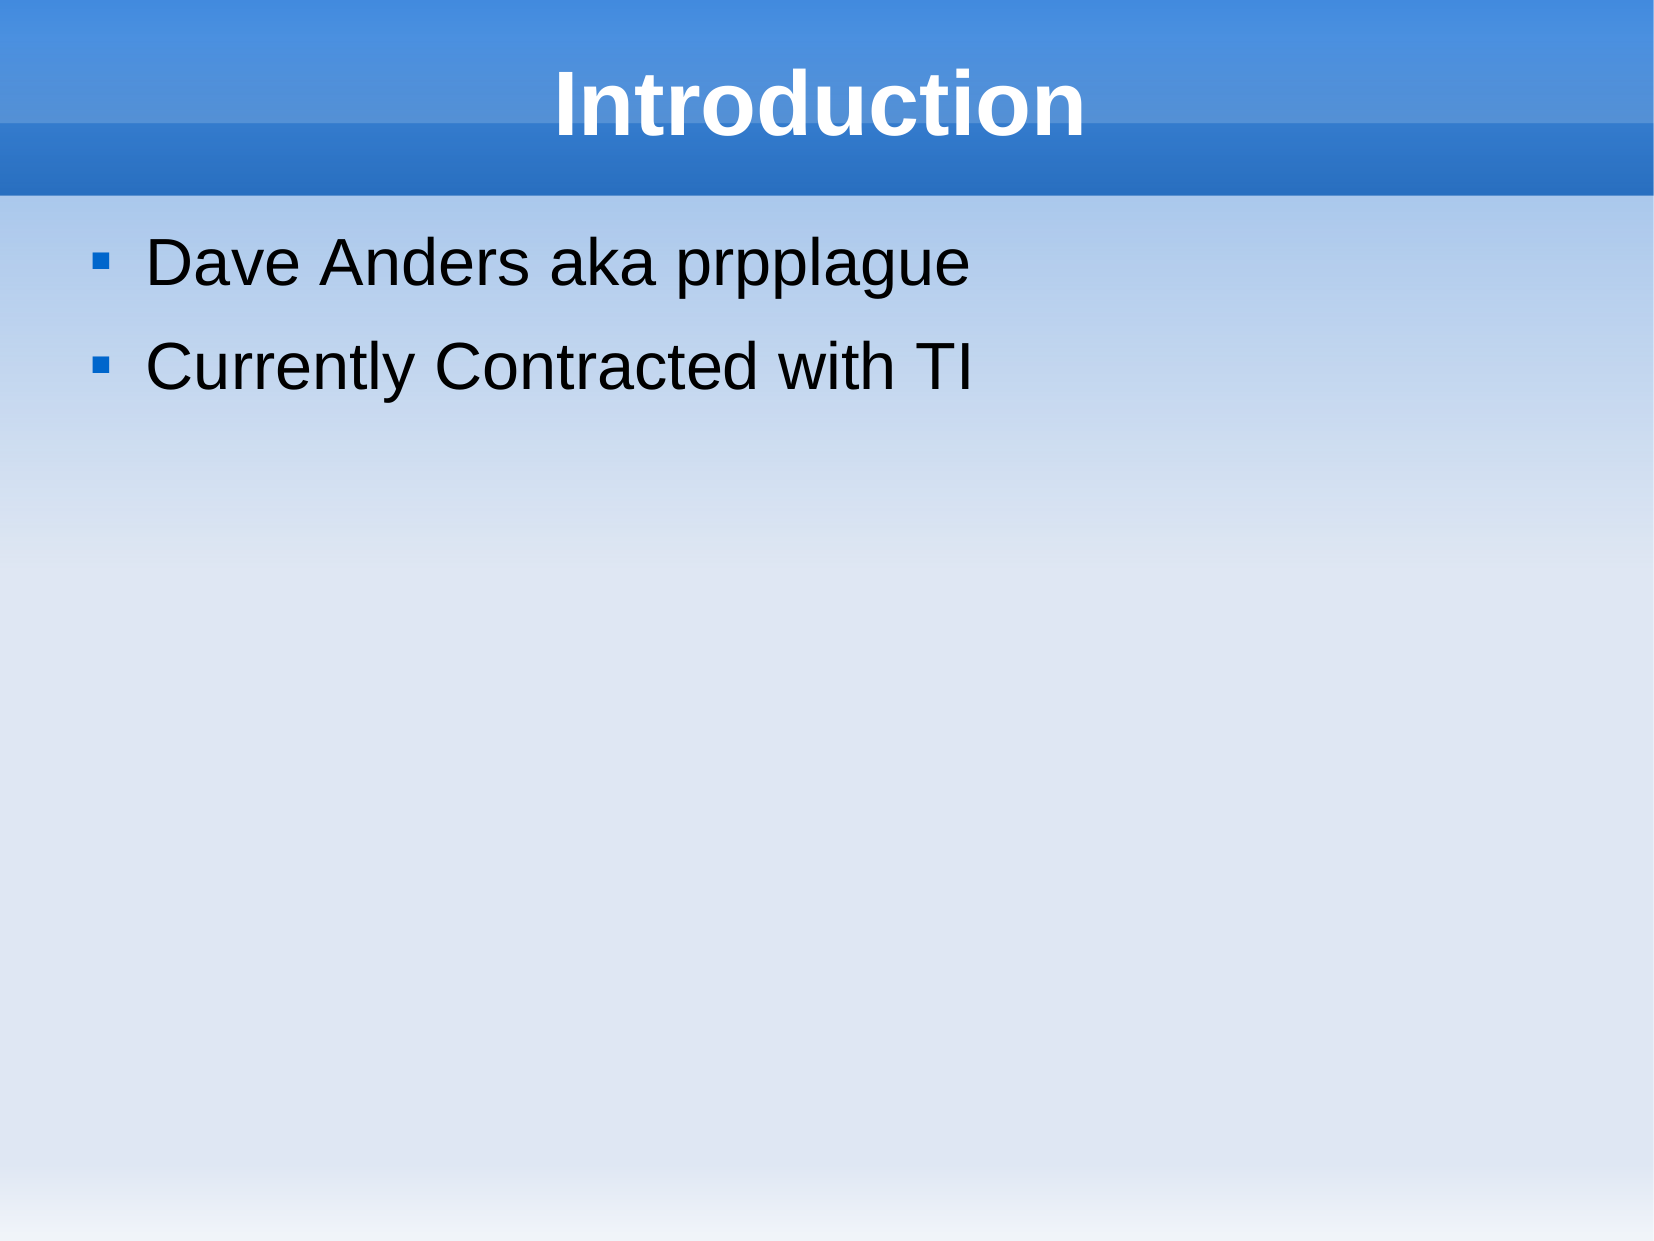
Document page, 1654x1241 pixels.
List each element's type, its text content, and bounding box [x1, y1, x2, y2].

title Introduction [76, 0, 1565, 208]
list Dave Anders aka prpplague Currently Contracted with TI [75, 225, 1564, 1044]
picture [0, 0, 1654, 1241]
